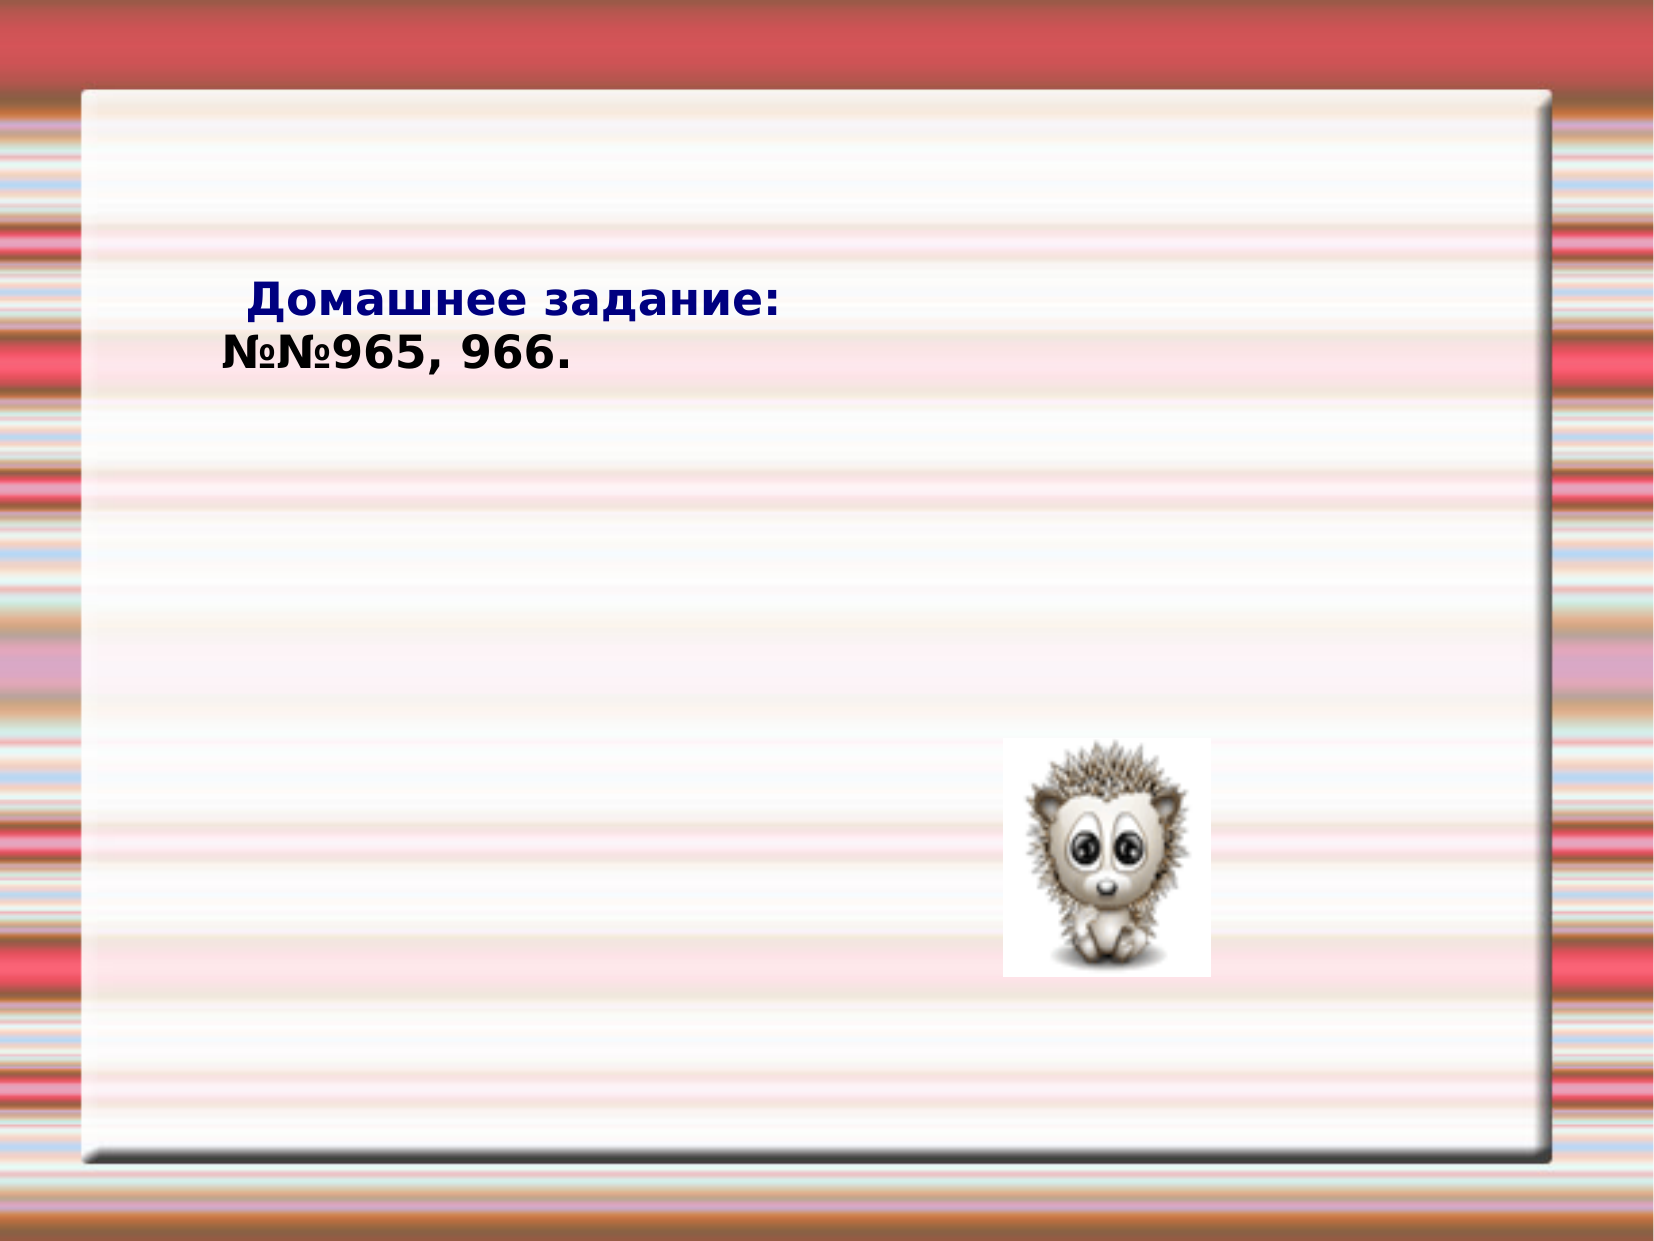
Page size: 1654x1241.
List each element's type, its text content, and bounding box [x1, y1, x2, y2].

picture [0, 0, 1654, 1241]
text_box Домашнее задание: №№965, 966. [206, 265, 1182, 388]
